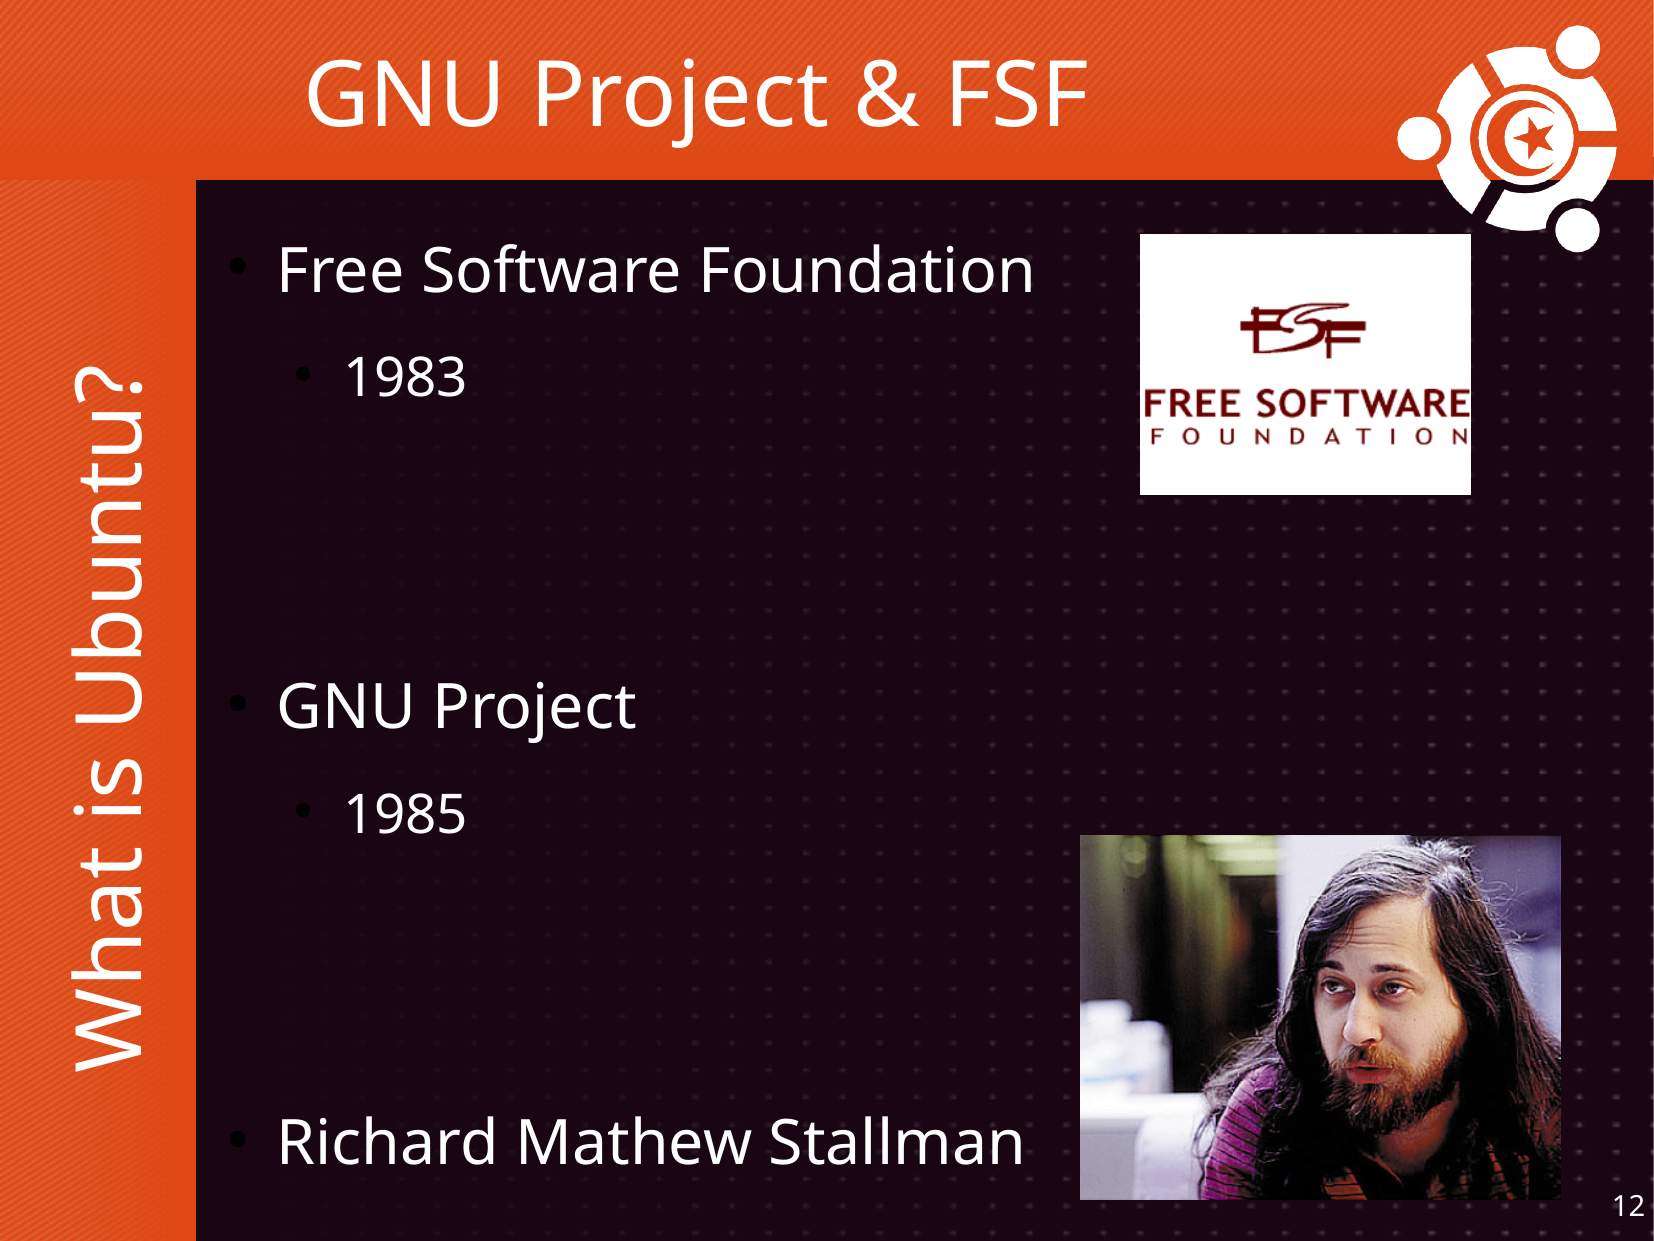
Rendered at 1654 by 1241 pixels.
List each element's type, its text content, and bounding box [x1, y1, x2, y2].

title GNU Project & FSF [0, 2, 1394, 181]
list Free Software Foundation 1983 GNU Project 1985 Richard Mathew Stallman [210, 225, 1639, 1186]
picture [0, 0, 1654, 1241]
title What is Ubuntu? [17, 210, 196, 1229]
